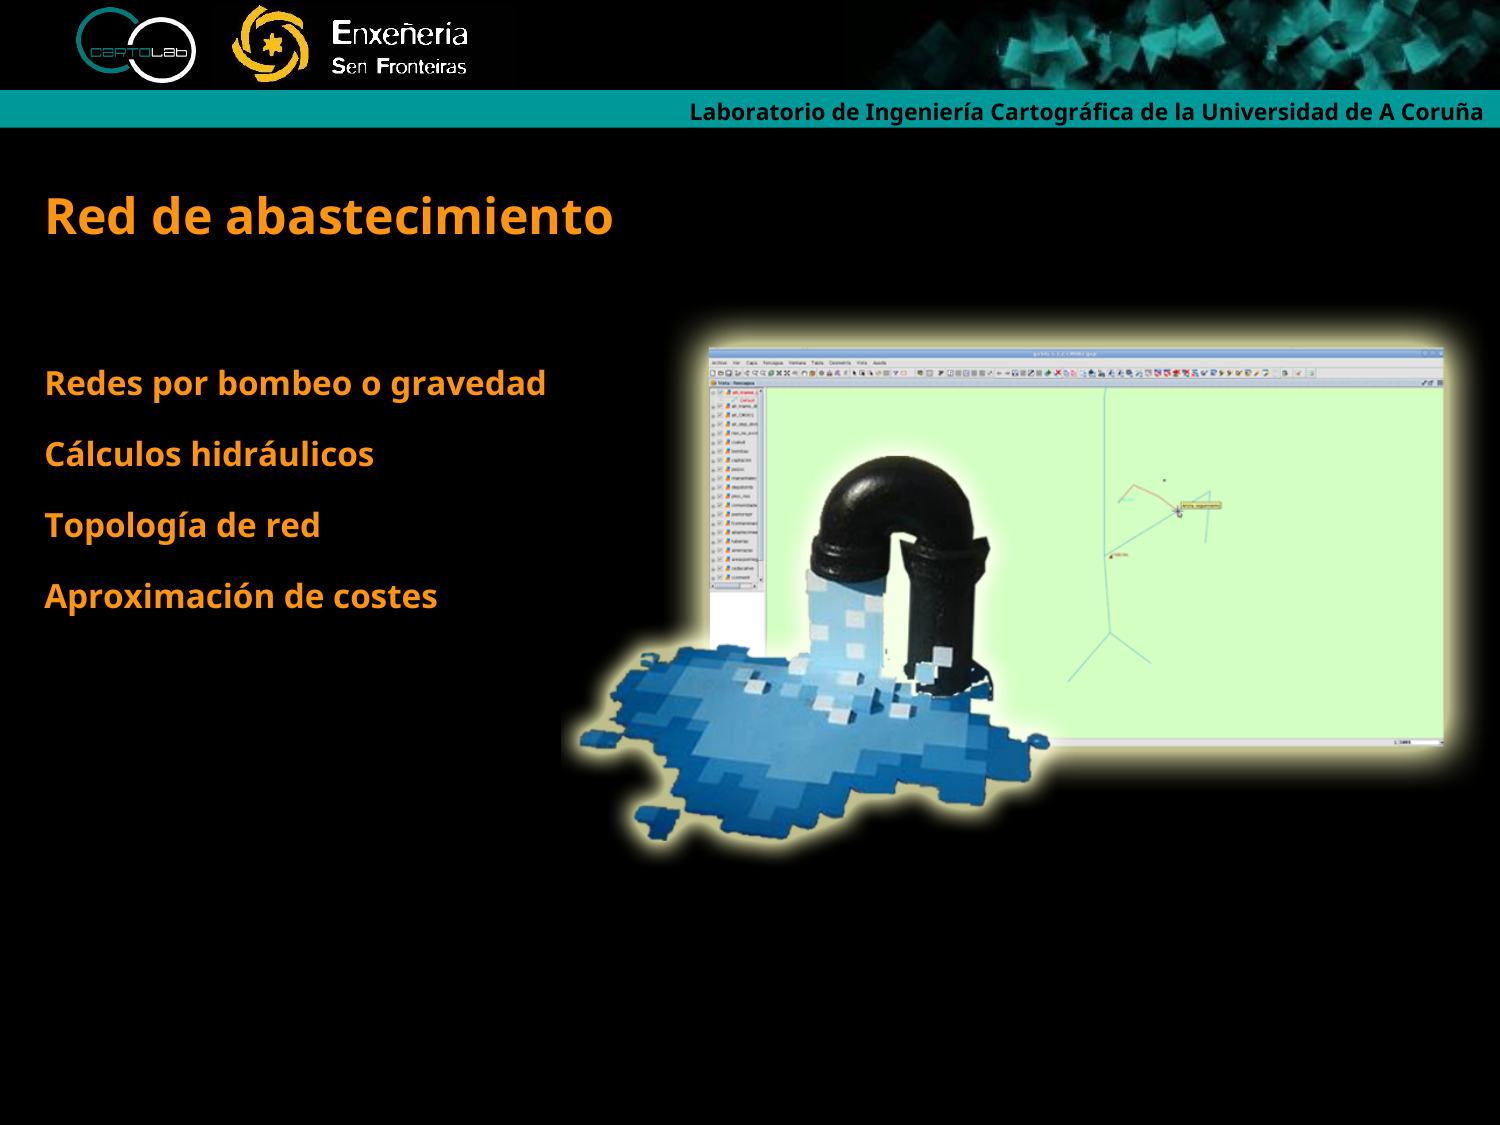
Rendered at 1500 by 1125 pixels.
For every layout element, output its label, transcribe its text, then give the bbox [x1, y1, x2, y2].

picture [212, 5, 516, 86]
picture [76, 7, 196, 83]
picture [844, 0, 1500, 90]
text_box Redes por bombeo o gravedad Cálculos hidráulicos Topología de red Aproximación de costes [29, 354, 709, 624]
picture [561, 295, 1493, 890]
text_box Red de abastecimiento [29, 177, 768, 253]
